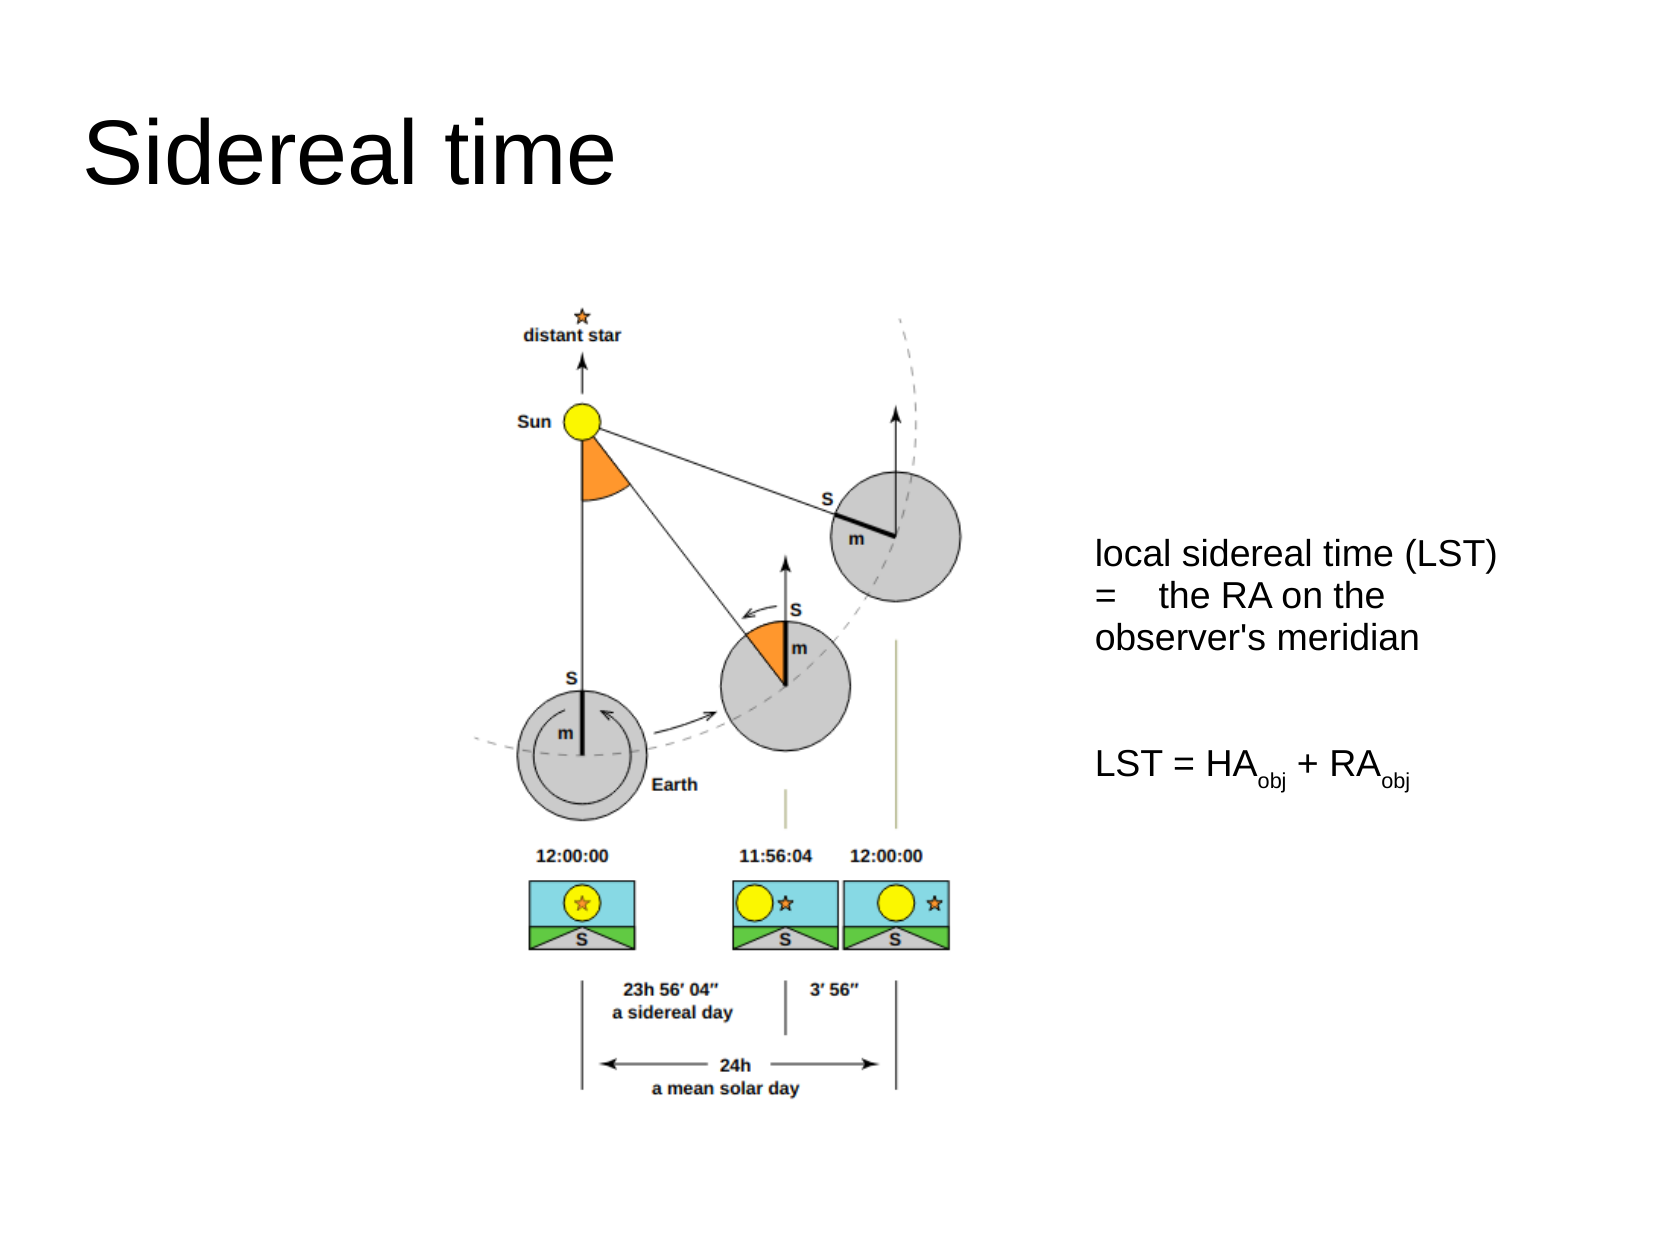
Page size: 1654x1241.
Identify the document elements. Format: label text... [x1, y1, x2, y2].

picture [465, 302, 976, 1126]
text_box local sidereal time (LST) = the RA on the observer's meridian LST = HAobj + RAobj [1080, 525, 1571, 801]
title Sidereal time [82, 49, 1571, 257]
